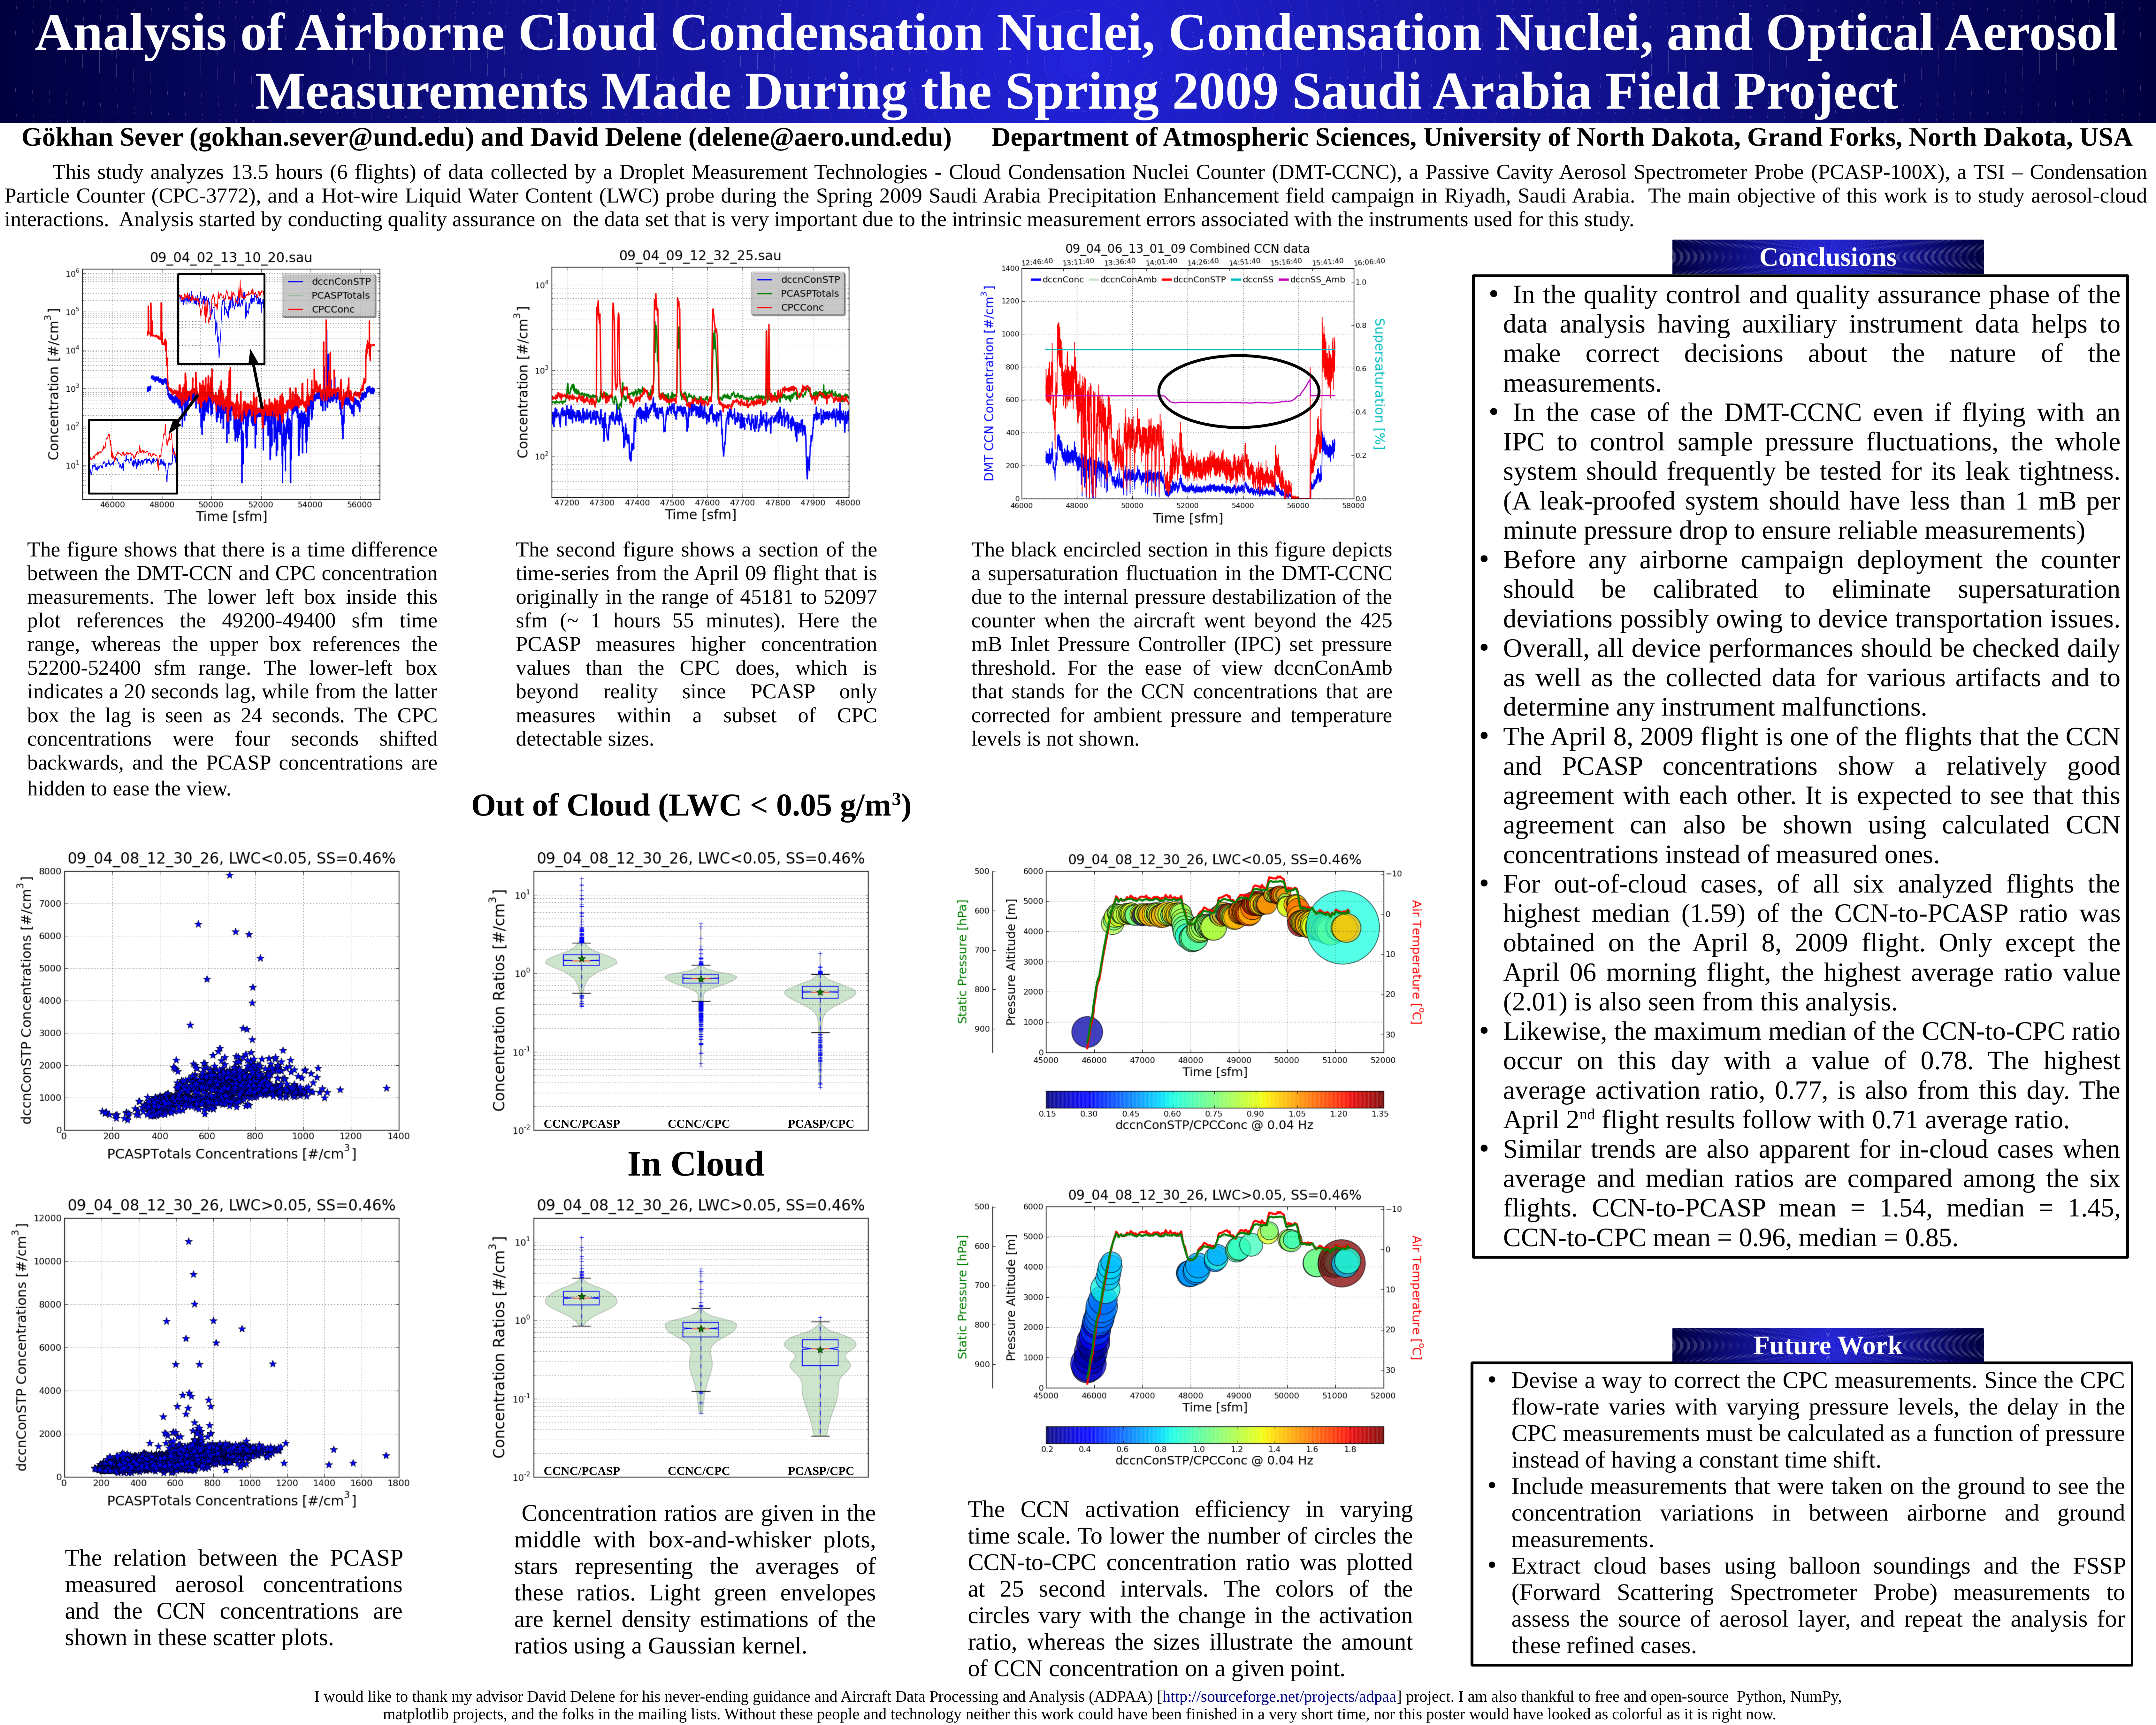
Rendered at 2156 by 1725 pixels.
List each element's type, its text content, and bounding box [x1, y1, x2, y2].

text_box I would like to thank my advisor David Delene for his never-ending guidance and Aircraft Data Processing and Analysis (ADPAA) [http://sourceforge.net/projects/adpaa] project. I am also thankful to free and open-source Python, NumPy, matplotlib projects, and the folks in the mailing lists. Without these people and technology neither this work could have been finished in a very short time, nor this poster would have looked as colorful as it is right now. [0, 1685, 2156, 1725]
text_box The second figure shows a section of the time-series from the April 09 flight that is originally in the range of 45181 to 52097 sfm (~ 1 hours 55 minutes). Here the PCASP measures higher concentration values than the CPC does, which is beyond reality since PCASP only measures within a subset of CPC detectable sizes. [511, 535, 883, 758]
text_box [1592, 288, 1601, 310]
text_box Future Work [1672, 1328, 1984, 1363]
picture [480, 839, 911, 1163]
text_box Out of Cloud (LWC < 0.05 g/m3) [348, 781, 1044, 826]
text_box In Cloud [498, 1141, 894, 1186]
text_box Analysis of Airborne Cloud Condensation Nuclei, Condensation Nuclei, and Optical Aerosol Measurements Made During the Spring 2009 Saudi Arabia Field Project [0, 0, 2156, 120]
picture [950, 1174, 1432, 1498]
text_box Gökhan Sever (gokhan.sever@und.edu) and David Delene (delene@aero.und.edu) Department of Atmospheric Sciences, University of North Dakota, Grand Forks, North Dakota, USA [0, 120, 2156, 154]
picture [480, 1186, 911, 1510]
text_box The relation between the PCASP measured aerosol concentrations and the CCN concentrations are shown in these scatter plots. [60, 1542, 408, 1653]
text_box The CCN activation efficiency in varying time scale. To lower the number of circles the CCN-to-CPC concentration ratio was plotted at 25 second intervals. The colors of the circles vary with the change in the activation ratio, whereas the sizes illustrate the amount of CCN concentration on a given point. [963, 1498, 1418, 1684]
picture [504, 238, 887, 526]
picture [950, 839, 1432, 1163]
picture [34, 240, 418, 528]
text_box Concentration ratios are given in the middle with box-and-whisker plots, stars representing the averages of these ratios. Light green envelopes are kernel density estimations of the ratios using a Gaussian kernel. [510, 1497, 881, 1661]
text_box This study analyzes 13.5 hours (6 flights) of data collected by a Droplet Measurement Technologies - Cloud Condensation Nuclei Counter (DMT-CCNC), a Passive Cavity Aerosol Spectrometer Probe (PCASP-100X), a TSI – Condensation Particle Counter (CPC-3772), and a Hot-wire Liquid Water Content (LWC) probe during the Spring 2009 Saudi Arabia Precipitation Enhancement field campaign in Riyadh, Saudi Arabia. The main objective of this work is to study aerosol-cloud interactions. Analysis started by conducting quality assurance on the data set that is very important due to the intrinsic measurement errors associated with the instruments used for this study. [0, 157, 2156, 234]
picture [968, 240, 1397, 527]
text_box The black encircled section in this figure depicts a supersaturation fluctuation in the DMT-CCNC due to the internal pressure destabilization of the counter when the aircraft went beyond the 425 mB Inlet Pressure Controller (IPC) set pressure threshold. For the ease of view dccnConAmb that stands for the CCN concentrations that are corrected for ambient pressure and temperature levels is not shown. [967, 535, 1398, 753]
text_box CCNC/PCASP CCNC/CPC PCASP/CPC [539, 1462, 866, 1486]
text_box The figure shows that there is a time difference between the DMT-CCN and CPC concentration measurements. The lower left box inside this plot references the 49200-49400 sfm time range, whereas the upper box references the 52200-52400 sfm range. The lower-left box indicates a 20 seconds lag, while from the latter box the lag is seen as 24 seconds. The CPC concentrations were four seconds shifted backwards, and the PCASP concentrations are hidden to ease the view. [23, 535, 443, 815]
picture [11, 1186, 442, 1510]
picture [11, 839, 442, 1163]
text_box In the quality control and quality assurance phase of the data analysis having auxiliary instrument data helps to make correct decisions about the nature of the measurements. In the case of the DMT-CCNC even if flying with an IPC to control sample pressure fluctuations, the whole system should frequently be tested for its leak tightness. (A leak-proofed system should have less than 1 mB per minute pressure drop to ensure reliable measurements) Before any airborne campaign deployment the counter should be calibrated to eliminate supersaturation deviations possibly owing to device transportation issues. Overall, all device performances should be checked daily as well as the collected data for various artifacts and to determine any instrument malfunctions. The April 8, 2009 flight is one of the flights that the CCN and PCASP concentrations show a relatively good agreement with each other. It is expected to see that this agreement can also be shown using calculated CCN concentrations instead of measured ones. For out-of-cloud cases, of all six analyzed flights the highest median (1.59) of the CCN-to-PCASP ratio was obtained on the April 8, 2009 flight. Only except the April 06 morning flight, the highest average ratio value (2.01) is also seen from this analysis. Likewise, the maximum median of the CCN-to-CPC ratio occur on this day with a value of 0.78. The highest average activation ratio, 0.77, is also from this day. The April 2nd flight results follow with 0.71 average ratio. Similar trends are also apparent for in-cloud cases when average and median ratios are compared among the six flights. CCN-to-PCASP mean = 1.54, median = 1.45, CCN-to-CPC mean = 0.96, median = 0.85. [1473, 276, 2128, 1257]
text_box Devise a way to correct the CPC measurements. Since the CPC flow-rate varies with varying pressure levels, the delay in the CPC measurements must be calculated as a function of pressure instead of having a constant time shift. Include measurements that were taken on the ground to see the concentration variations in between airborne and ground measurements. Extract cloud bases using balloon soundings and the FSSP (Forward Scattering Spectrometer Probe) measurements to assess the source of aerosol layer, and repeat the analysis for these refined cases. [1472, 1363, 2132, 1665]
text_box Conclusions [1672, 240, 1984, 274]
text_box CCNC/PCASP CCNC/CPC PCASP/CPC [539, 1115, 866, 1139]
